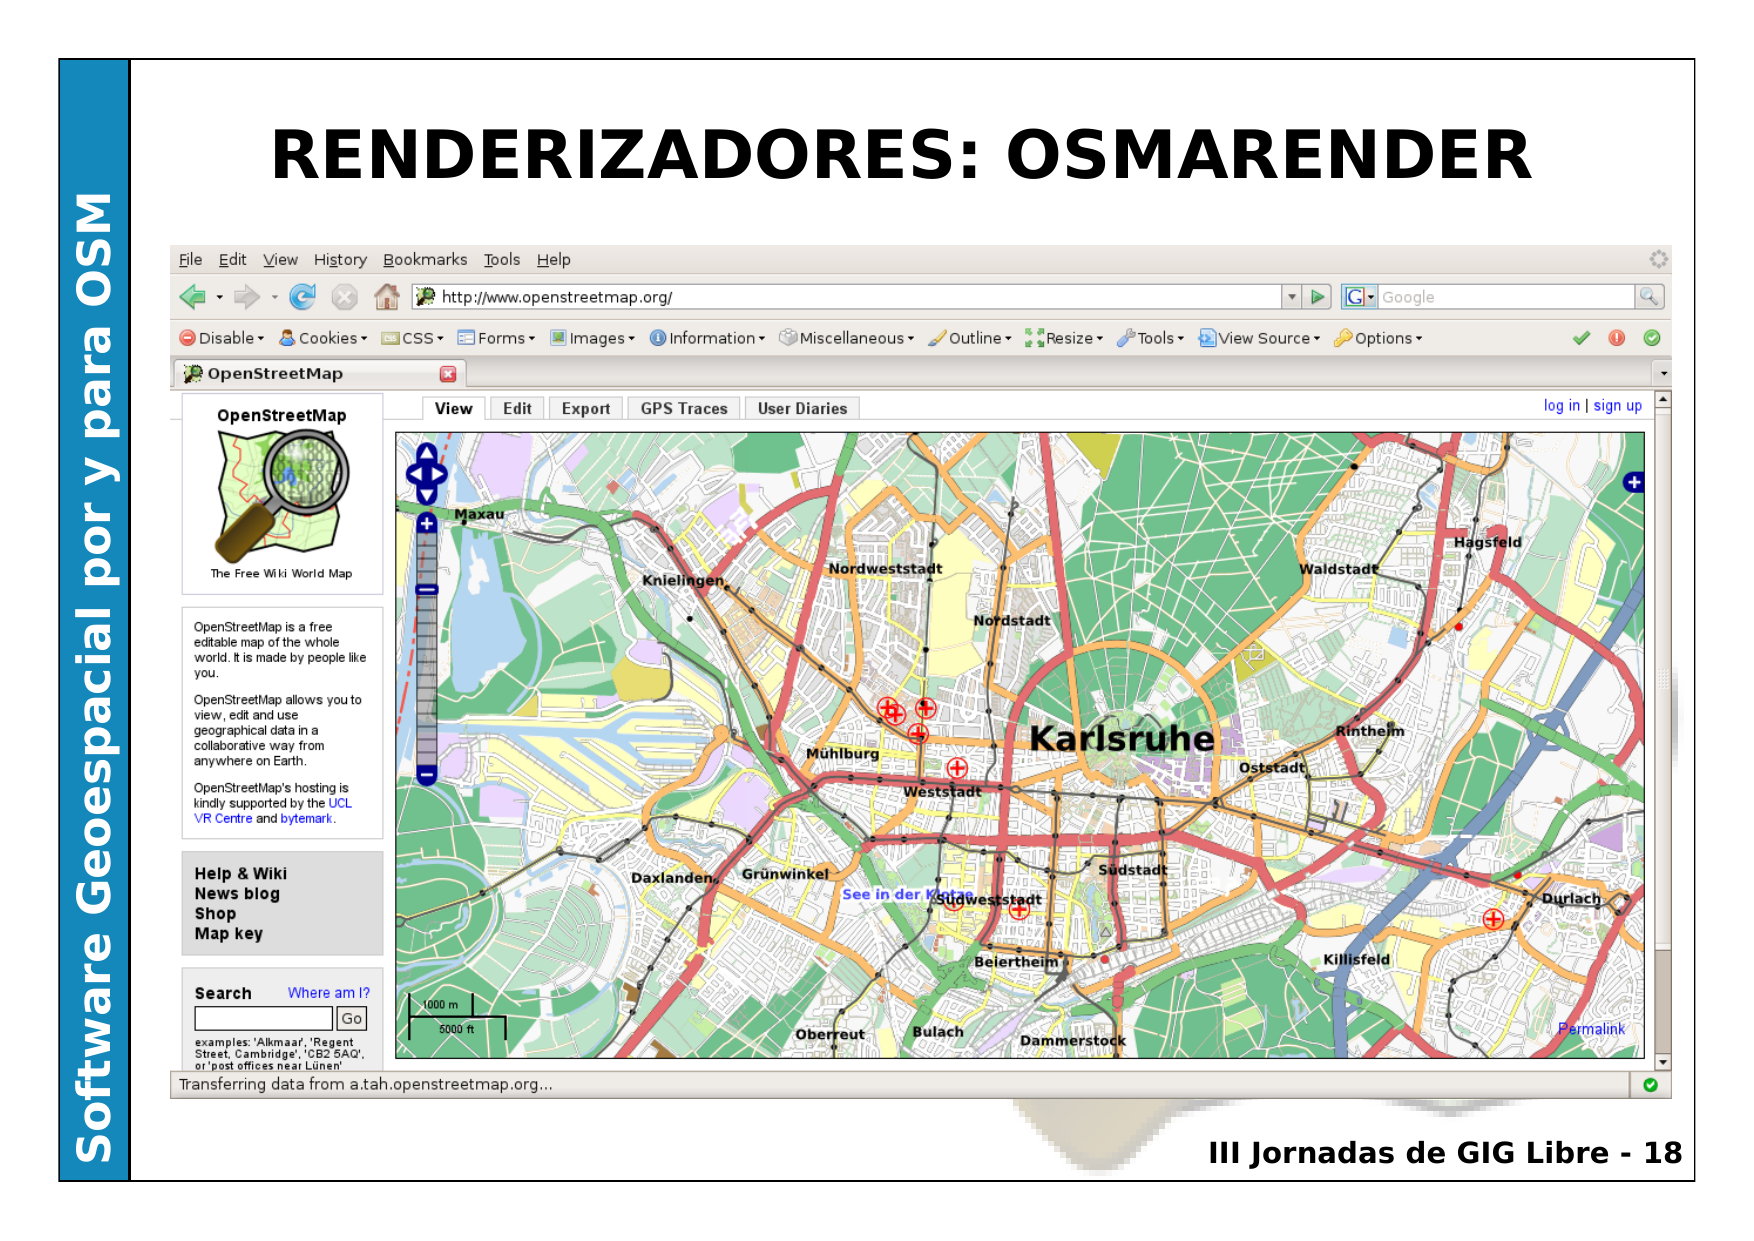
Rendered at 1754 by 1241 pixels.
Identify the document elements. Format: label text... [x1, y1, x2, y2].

title RENDERIZADORES: OSMARENDER [171, 103, 1634, 209]
picture [170, 245, 1696, 1182]
